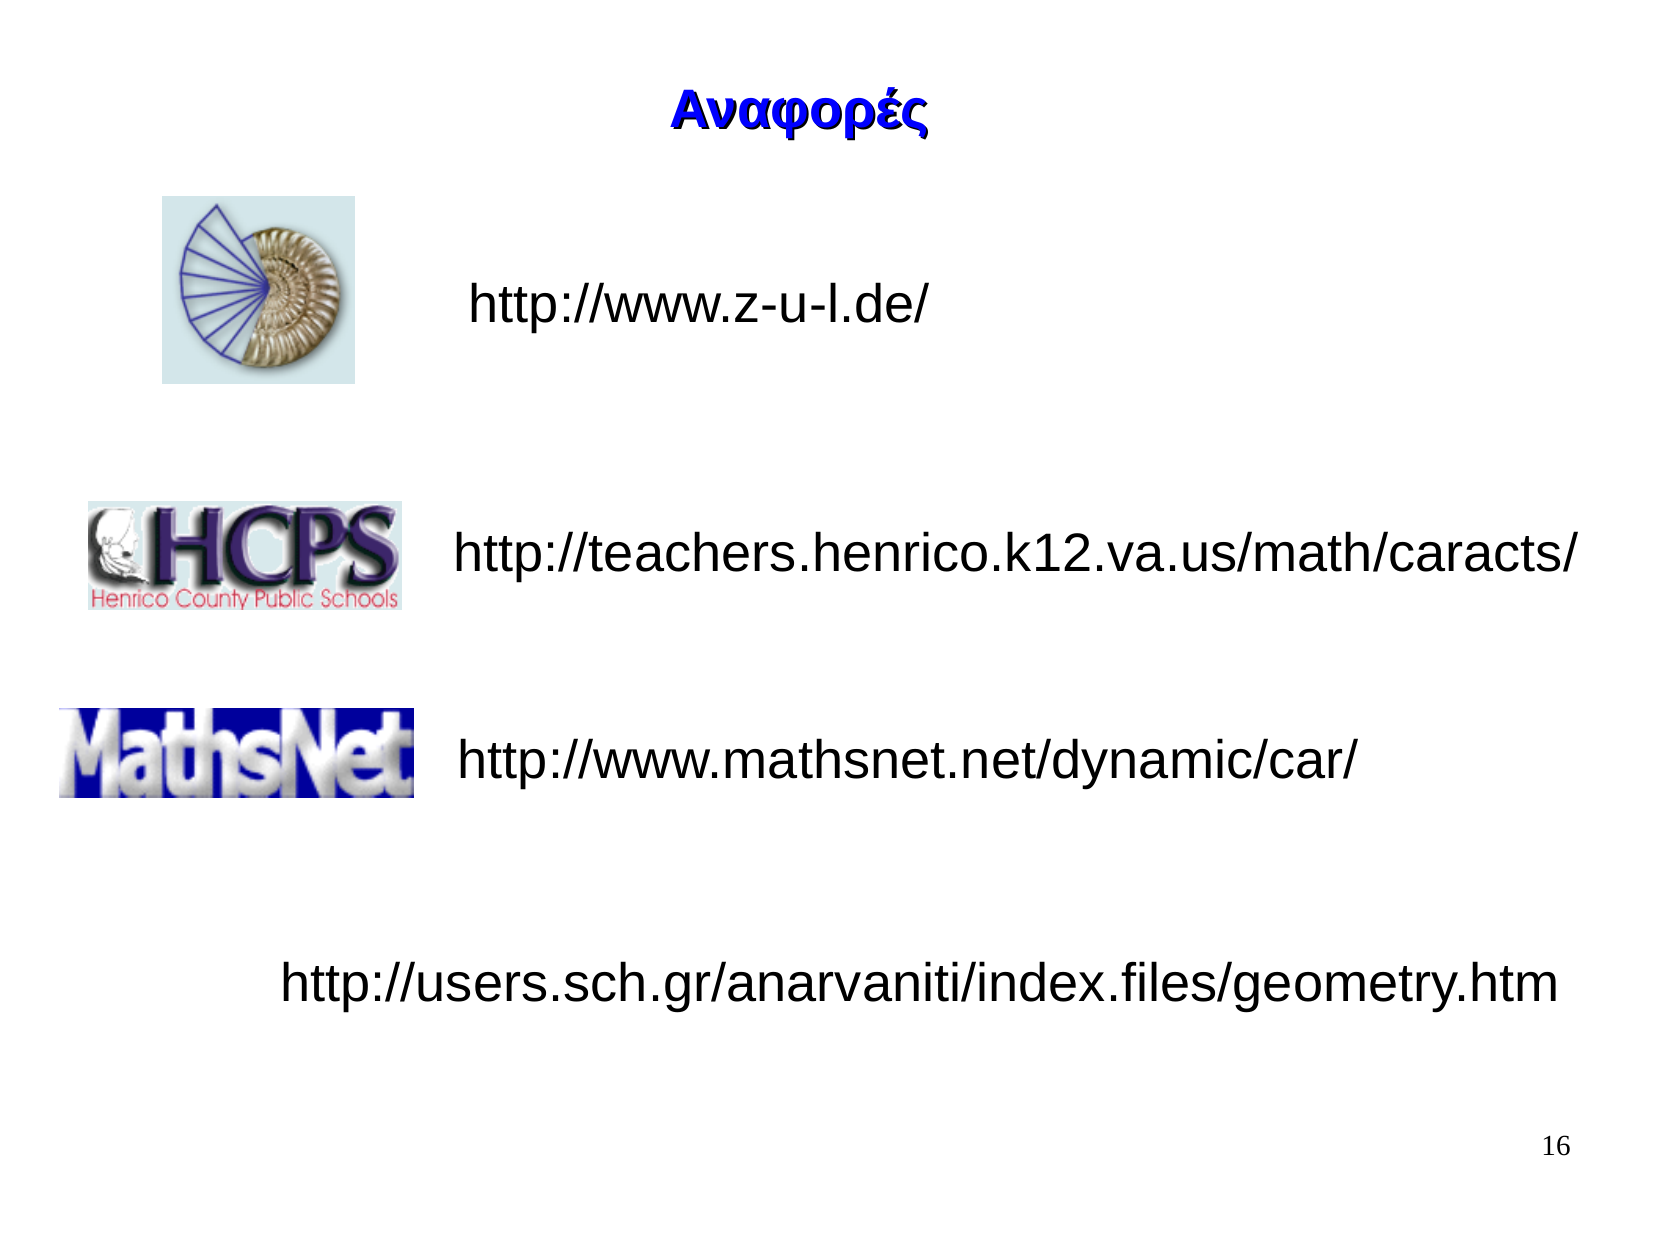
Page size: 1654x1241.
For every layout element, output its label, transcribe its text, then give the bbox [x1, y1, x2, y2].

text_box http://www.z-u-l.de/ [453, 265, 945, 342]
picture [59, 708, 414, 798]
text_box http://www.mathsnet.net/dynamic/car/ [442, 721, 1536, 798]
picture [88, 501, 402, 610]
picture [162, 196, 355, 384]
text_box http://users.sch.gr/anarvaniti/index.files/geometry.htm [265, 944, 1595, 1032]
text_box Αναφορές [654, 70, 945, 148]
text_box http://teachers.henrico.k12.va.us/math/caracts/ [438, 515, 1595, 591]
